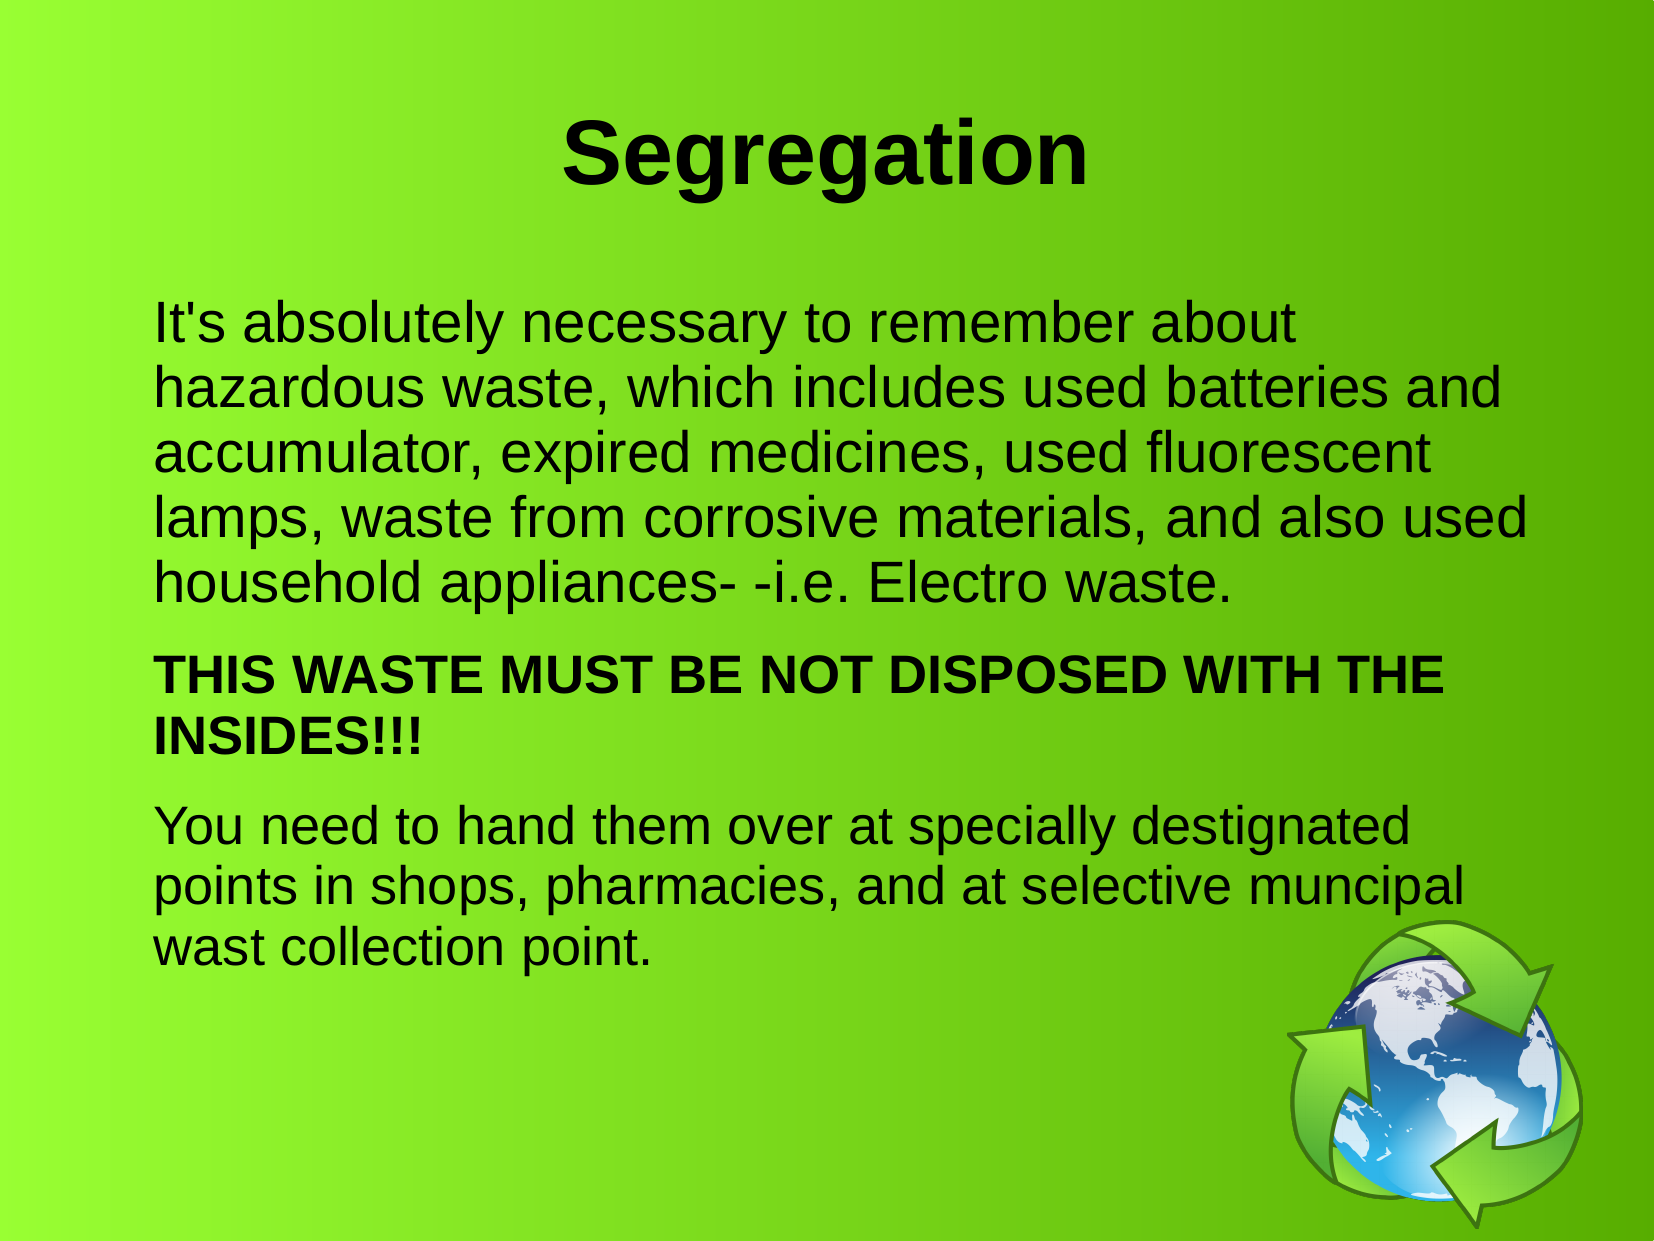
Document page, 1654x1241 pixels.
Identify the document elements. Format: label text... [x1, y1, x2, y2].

title Segregation [82, 49, 1571, 257]
picture [1287, 920, 1583, 1229]
list It's absolutely necessary to remember about hazardous waste, which includes used batteries and accumulator, expired medicines, used fluorescent lamps, waste from corrosive materials, and also used household appliances- -i.e. Electro waste. THIS WASTE MUST BE NOT DISPOSED WITH THE INSIDES!!! You need to hand them over at specially destignated points in shops, pharmacies, and at selective muncipal wast collection point. [82, 290, 1571, 1109]
